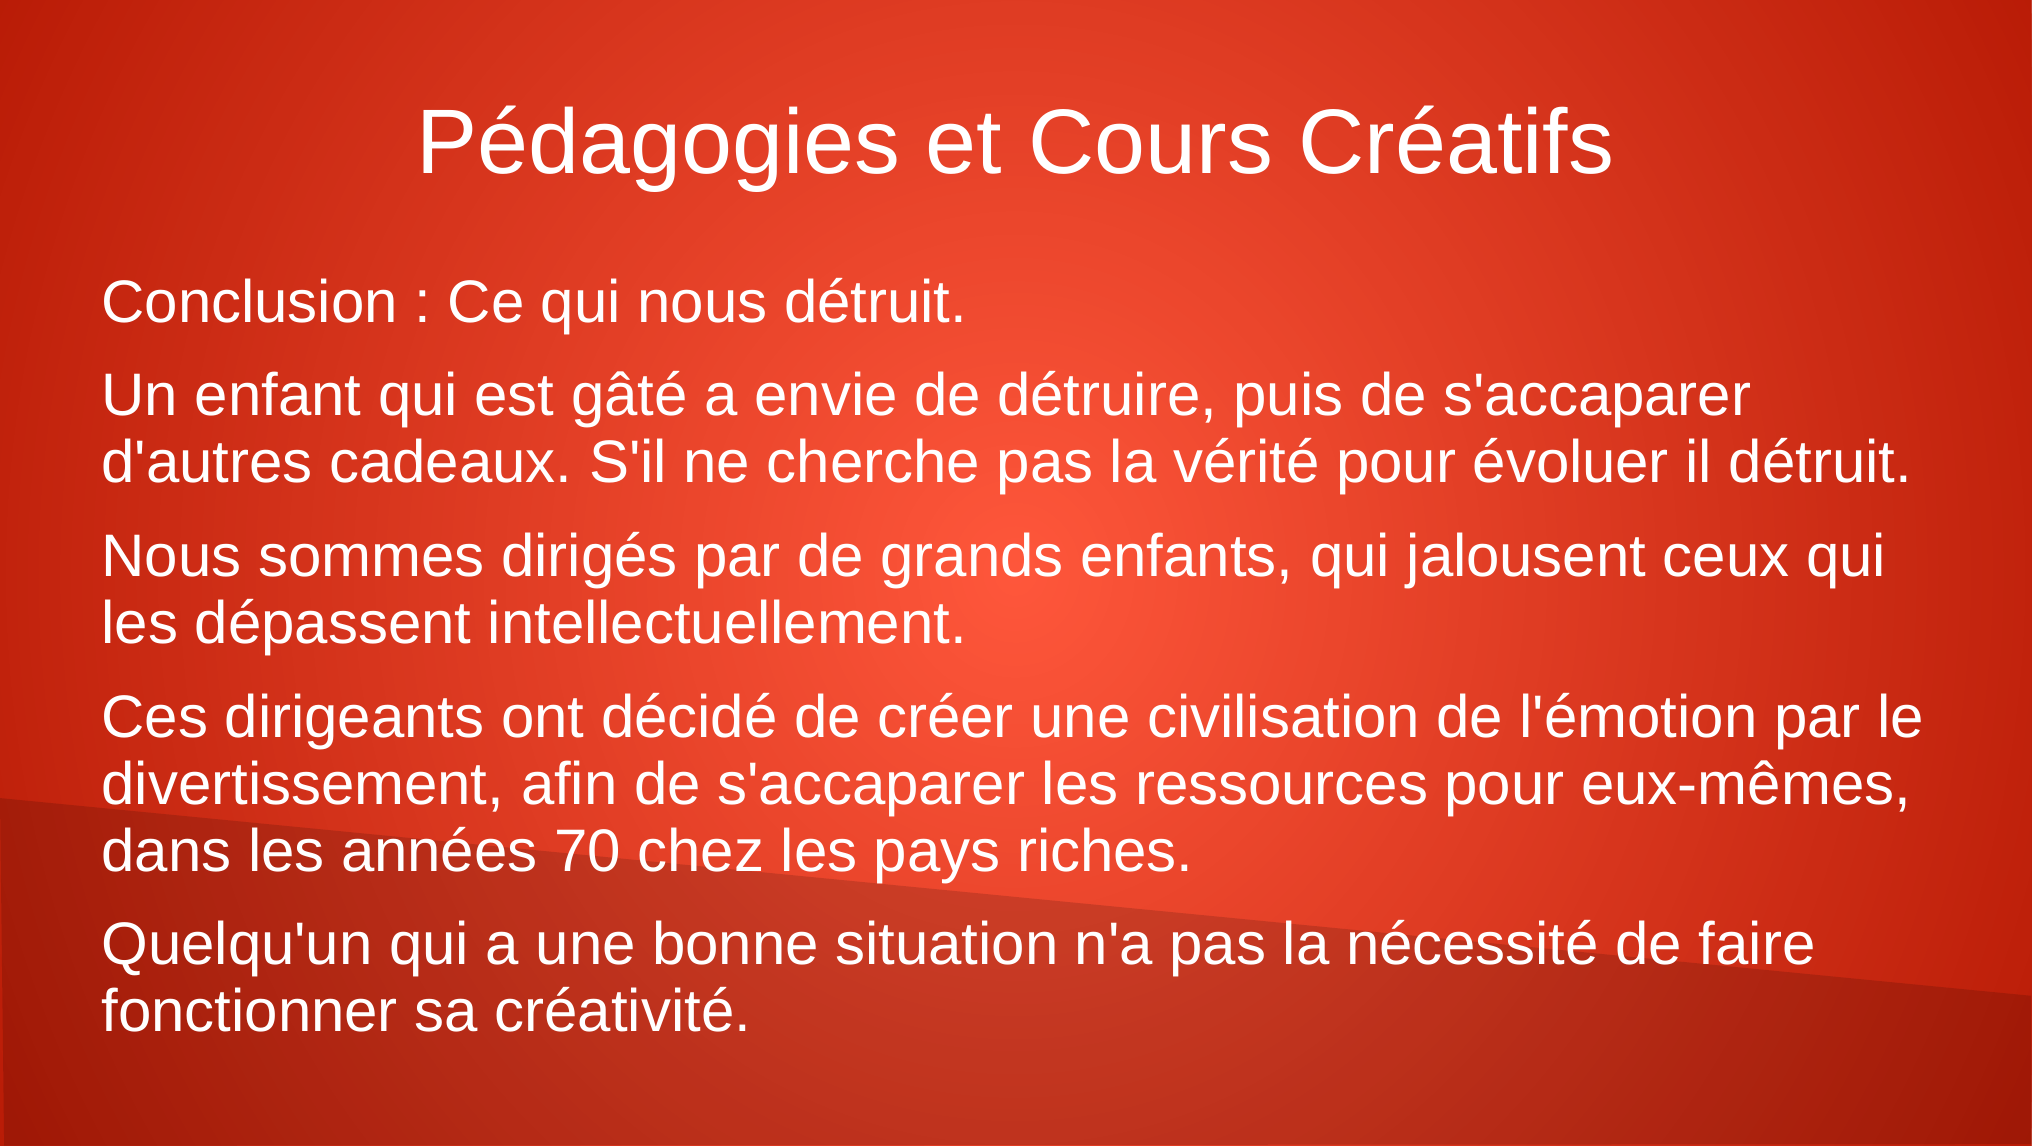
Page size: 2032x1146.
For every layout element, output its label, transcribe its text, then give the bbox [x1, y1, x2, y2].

title Pédagogies et Cours Créatifs [101, 45, 1930, 237]
list Conclusion : Ce qui nous détruit. Un enfant qui est gâté a envie de détruire, puis de s'accaparer d'autres cadeaux. S'il ne cherche pas la vérité pour évoluer il détruit. Nous sommes dirigés par de grands enfants, qui jalousent ceux qui les dépassent intellectuellement. Ces dirigeants ont décidé de créer une civilisation de l'émotion par le divertissement, afin de s'accaparer les ressources pour eux-mêmes, dans les années 70 chez les pays riches. Quelqu'un qui a une bonne situation n'a pas la nécessité de faire fonctionner sa créativité. [101, 268, 1930, 1075]
